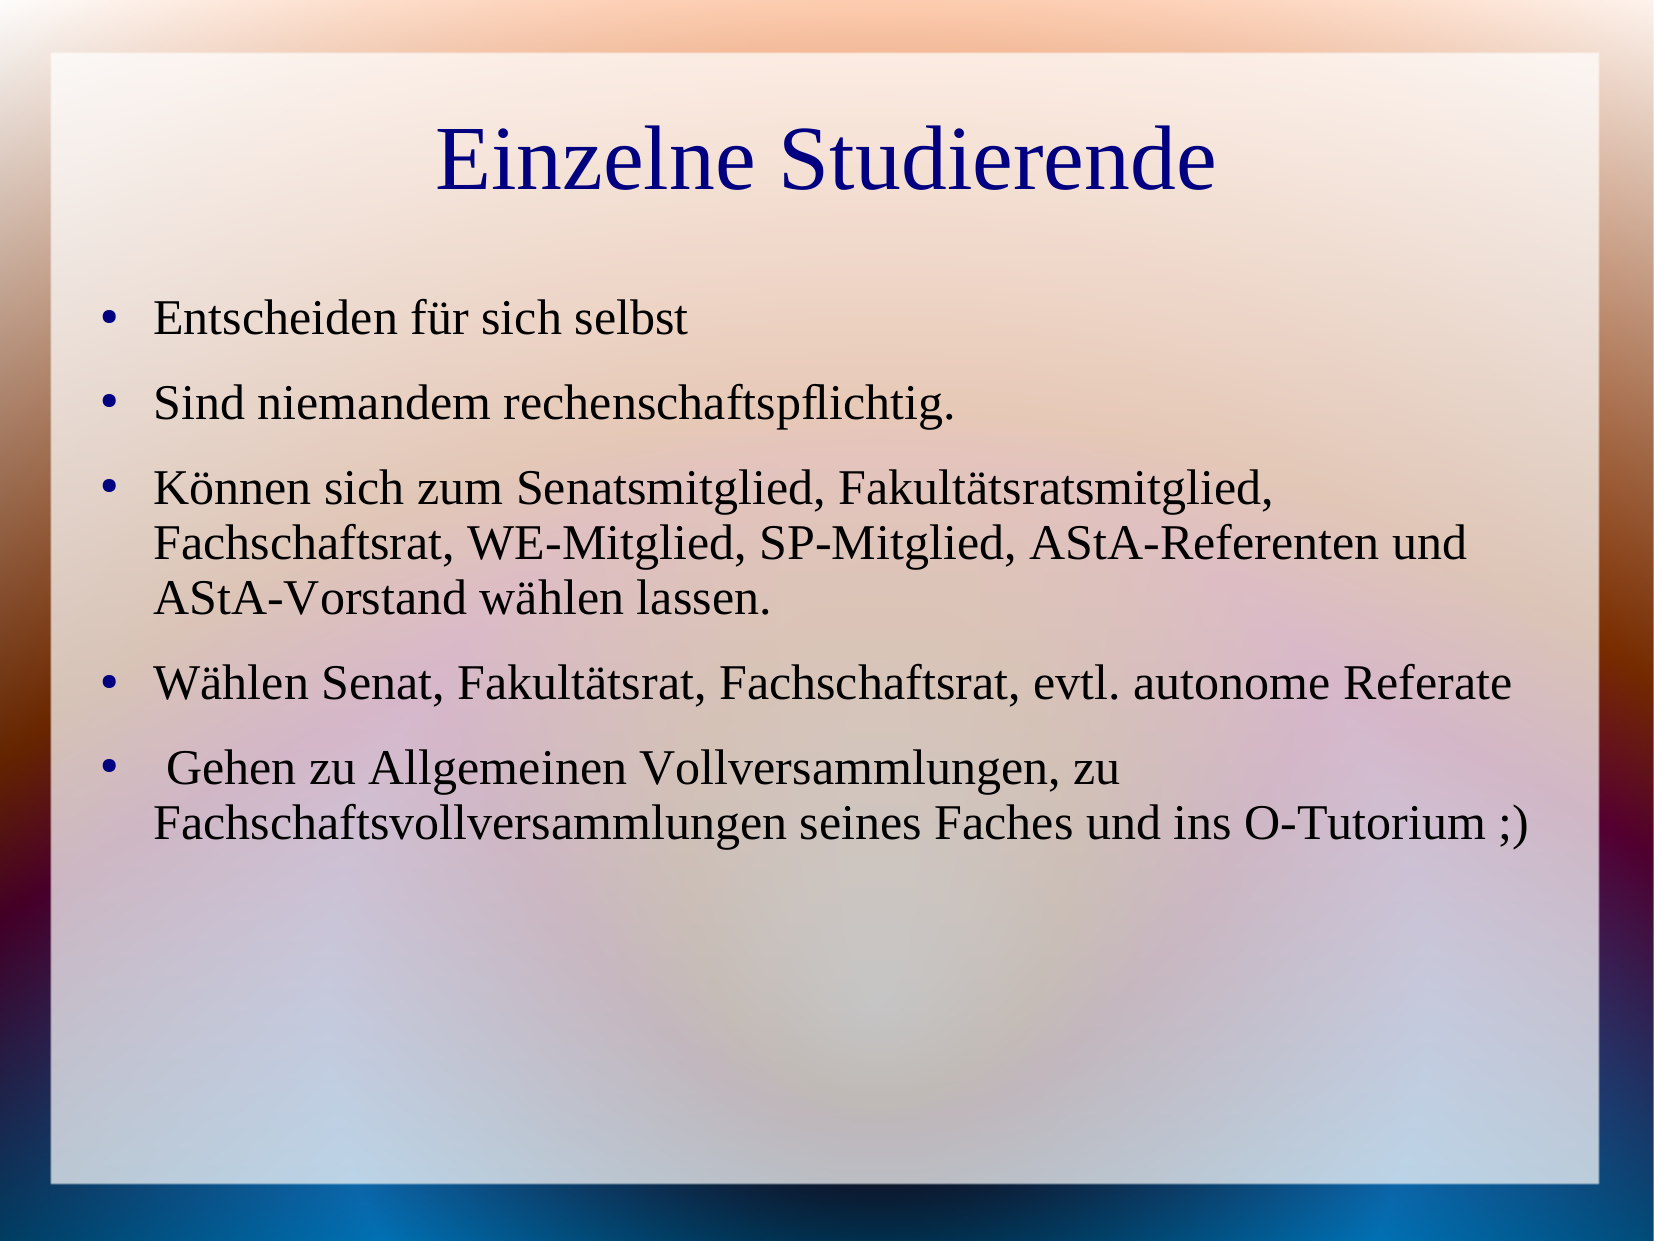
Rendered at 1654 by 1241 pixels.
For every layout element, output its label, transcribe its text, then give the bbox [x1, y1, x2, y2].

title Einzelne Studierende [82, 55, 1571, 263]
list Entscheiden für sich selbst Sind niemandem rechenschaftspﬂichtig. Können sich zum Senatsmitglied, Fakultätsratsmitglied, Fachschaftsrat, WE-Mitglied, SP-Mitglied, AStA-Referenten und AStA-Vorstand wählen lassen. Wählen Senat, Fakultätsrat, Fachschaftsrat, evtl. autonome Referate Gehen zu Allgemeinen Vollversammlungen, zu Fachschaftsvollversammlungen seines Faches und ins O-Tutorium ;) [82, 290, 1571, 1034]
picture [0, 0, 1654, 1241]
